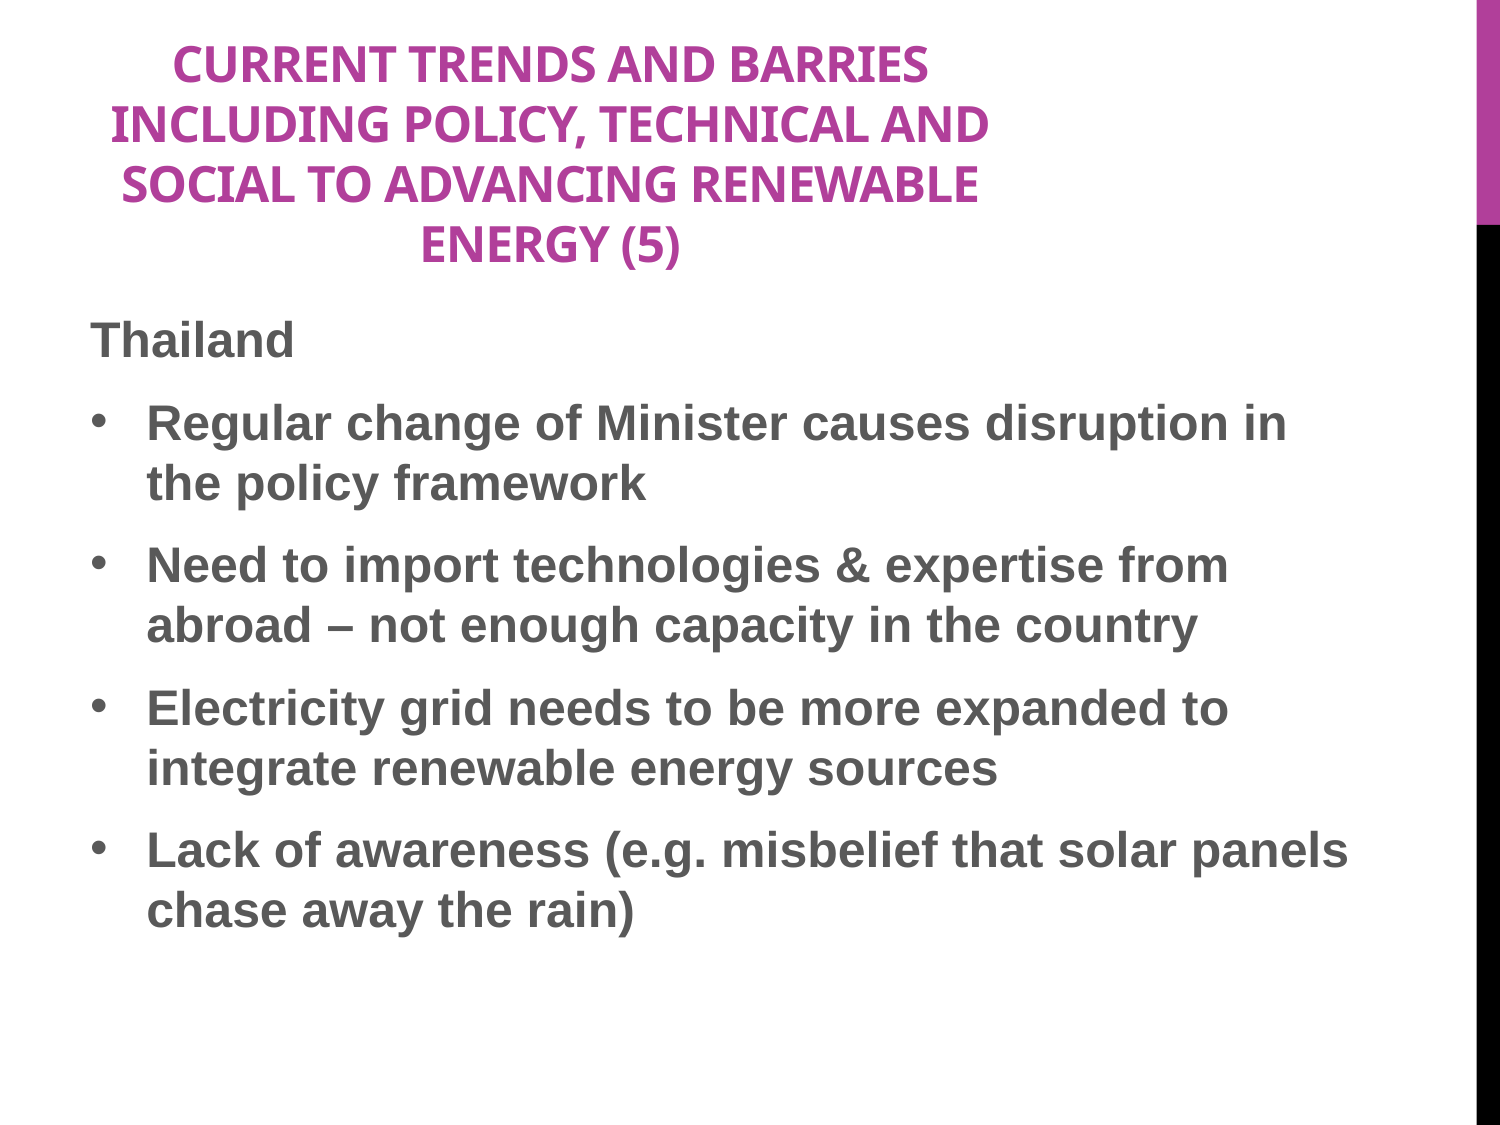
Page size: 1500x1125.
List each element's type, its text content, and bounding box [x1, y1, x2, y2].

list Thailand Regular change of Minister causes disruption in the policy framework Need to import technologies & expertise from abroad – not enough capacity in the country Electricity grid needs to be more expanded to integrate renewable energy sources Lack of awareness (e.g. misbelief that solar panels chase away the rain) [75, 299, 1369, 1050]
title Current trends and barries including policy, technical and social to advancing renewable energy (5) [75, 24, 1025, 250]
